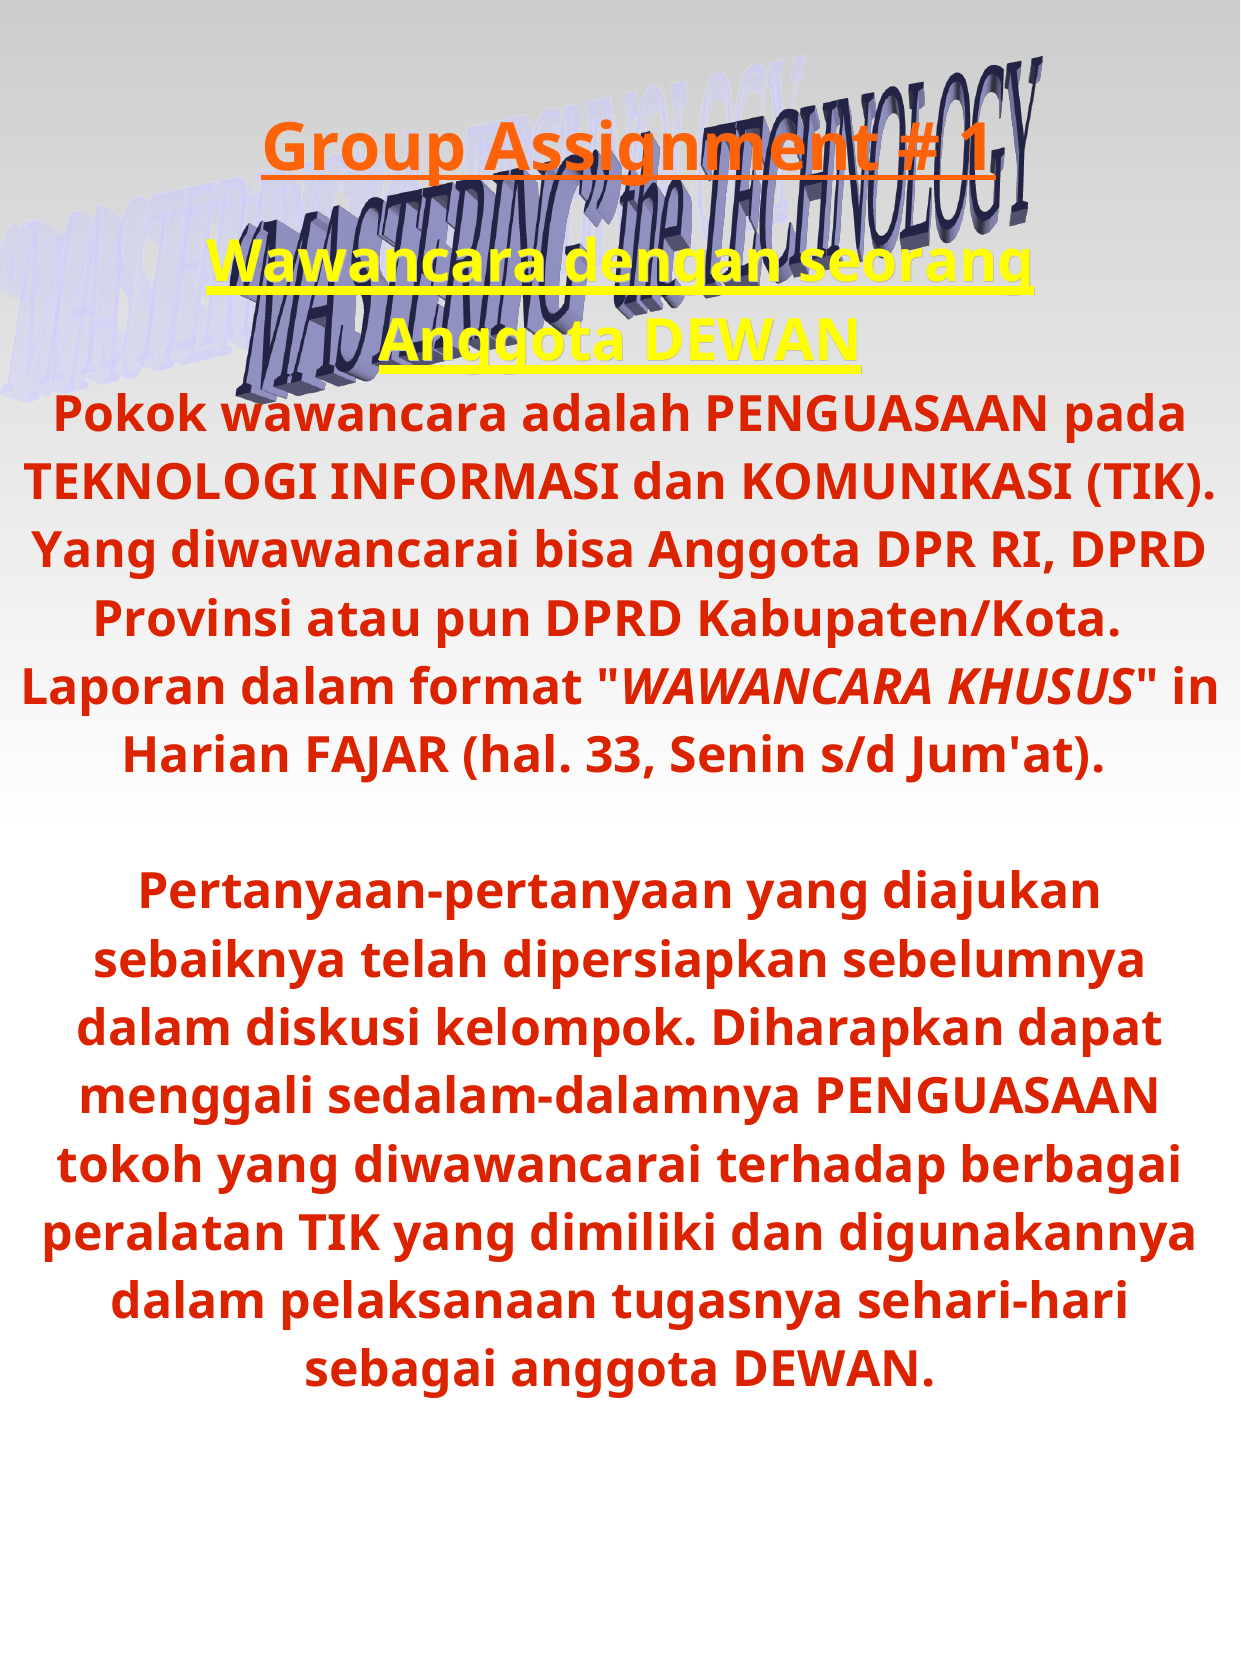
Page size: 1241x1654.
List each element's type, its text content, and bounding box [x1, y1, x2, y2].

list Group Assignment # 1 Wawancara dengan seorang Anggota DEWAN Pokok wawancara adalah PENGUASAAN pada TEKNOLOGI INFORMASI dan KOMUNIKASI (TIK). Yang diwawancarai bisa Anggota DPR RI, DPRD Provinsi atau pun DPRD Kabupaten/Kota. Laporan dalam format "WAWANCARA KHUSUS" in Harian FAJAR (hal. 33, Senin s/d Jum'at). Pertanyaan-pertanyaan yang diajukan sebaiknya telah dipersiapkan sebelumnya dalam diskusi kelompok. Diharapkan dapat menggali sedalam-dalamnya PENGUASAAN tokoh yang diwawancarai terhadap berbagai peralatan TIK yang dimiliki dan digunakannya dalam pelaksanaan tugasnya sehari-hari sebagai anggota DEWAN. [0, 69, 1241, 1625]
